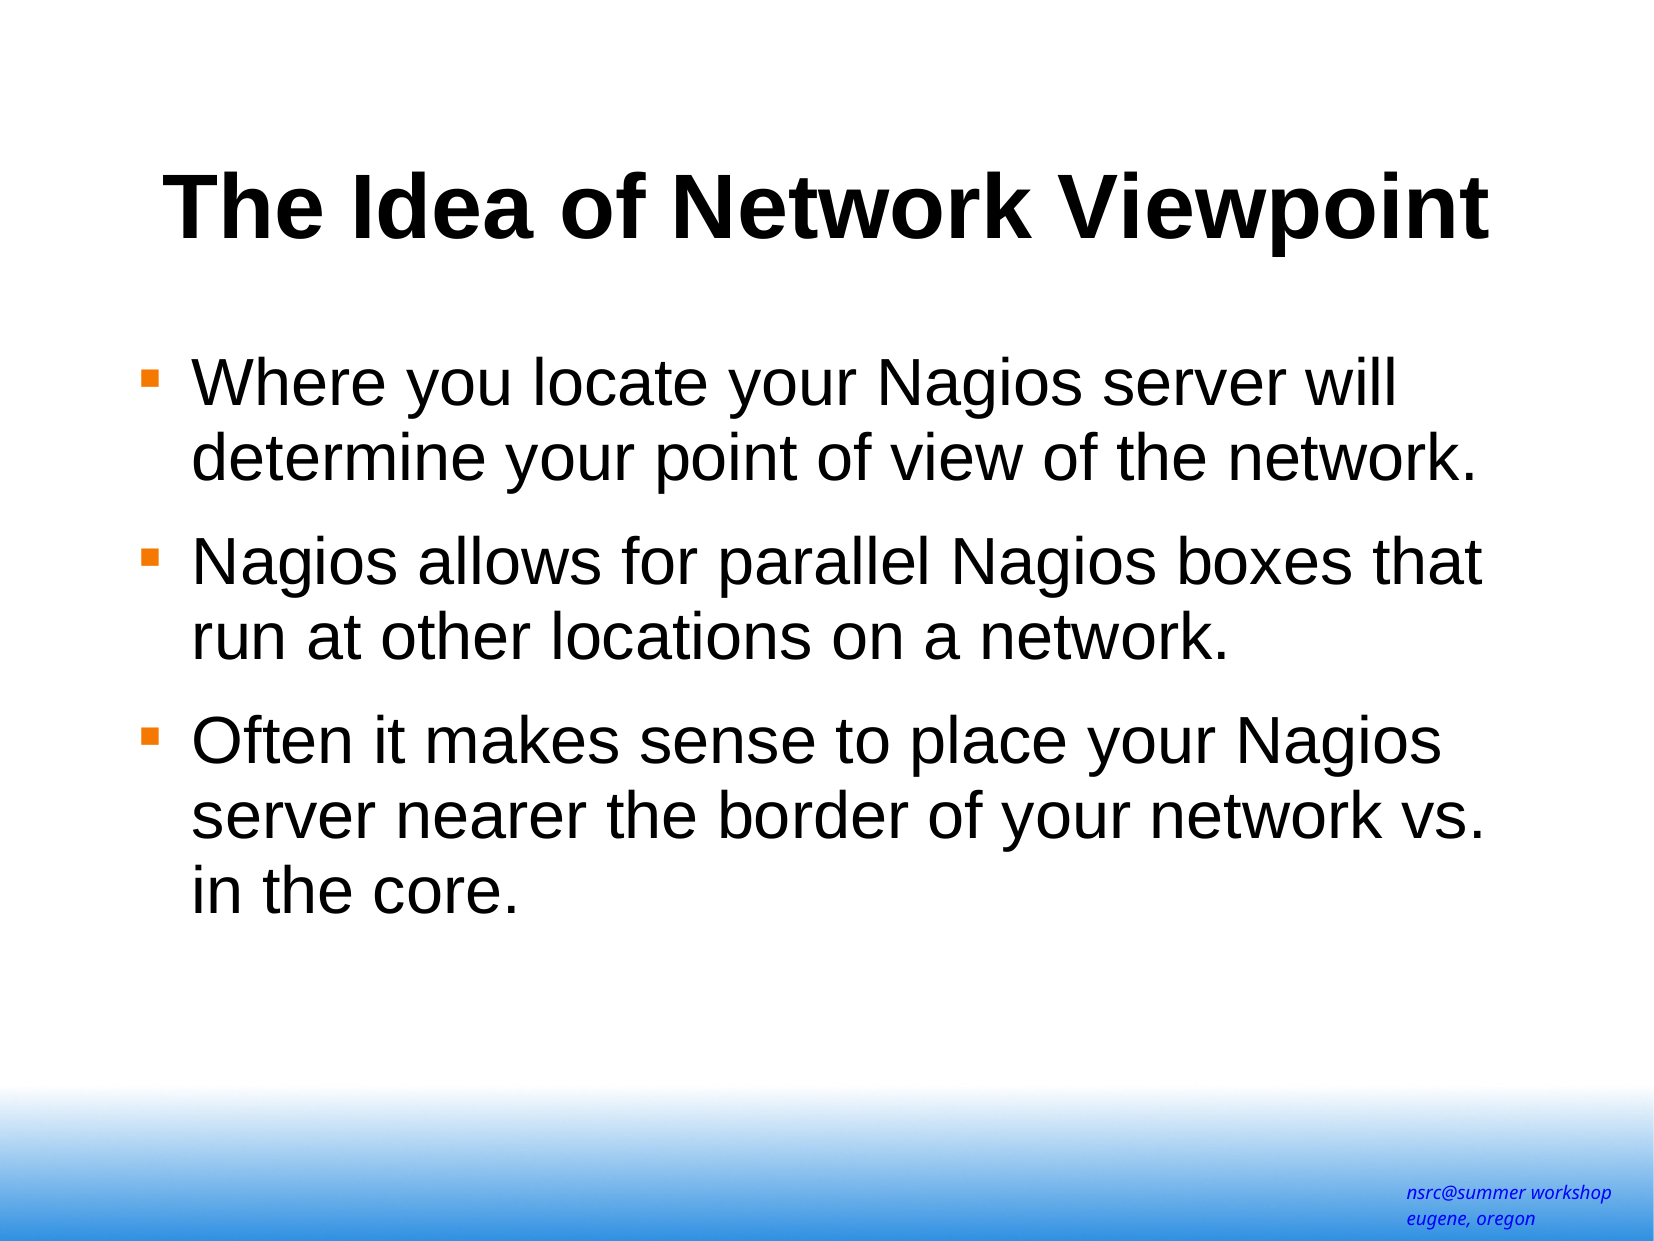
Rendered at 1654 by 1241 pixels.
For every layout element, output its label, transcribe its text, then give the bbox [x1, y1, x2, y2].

list Where you locate your Nagios server will determine your point of view of the network. Nagios allows for parallel Nagios boxes that run at other locations on a network. Often it makes sense to place your Nagios server nearer the border of your network vs. in the core. [121, 344, 1534, 1126]
picture [0, 1083, 1654, 1241]
title The Idea of Network Viewpoint [121, 99, 1534, 313]
